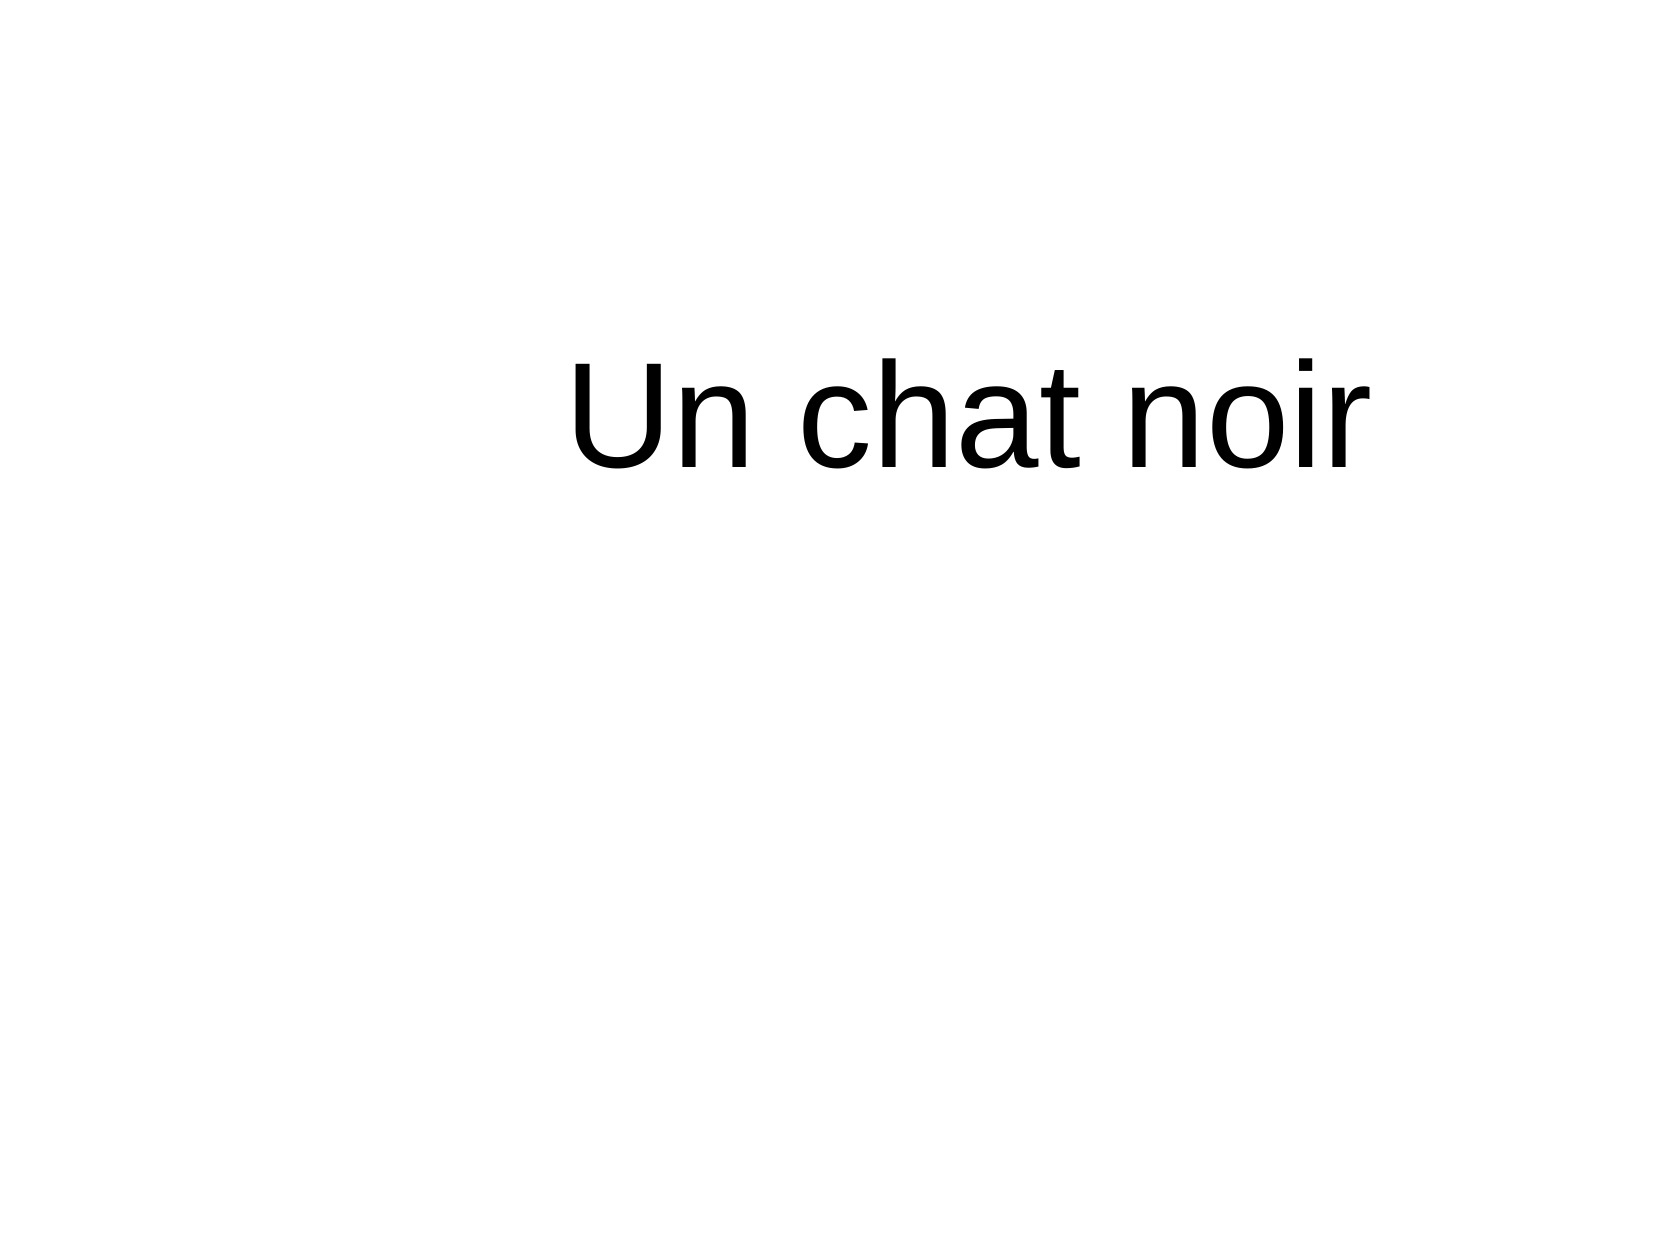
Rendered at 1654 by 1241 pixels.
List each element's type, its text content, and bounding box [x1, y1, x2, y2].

text_box Un chat noir [549, 324, 1447, 508]
